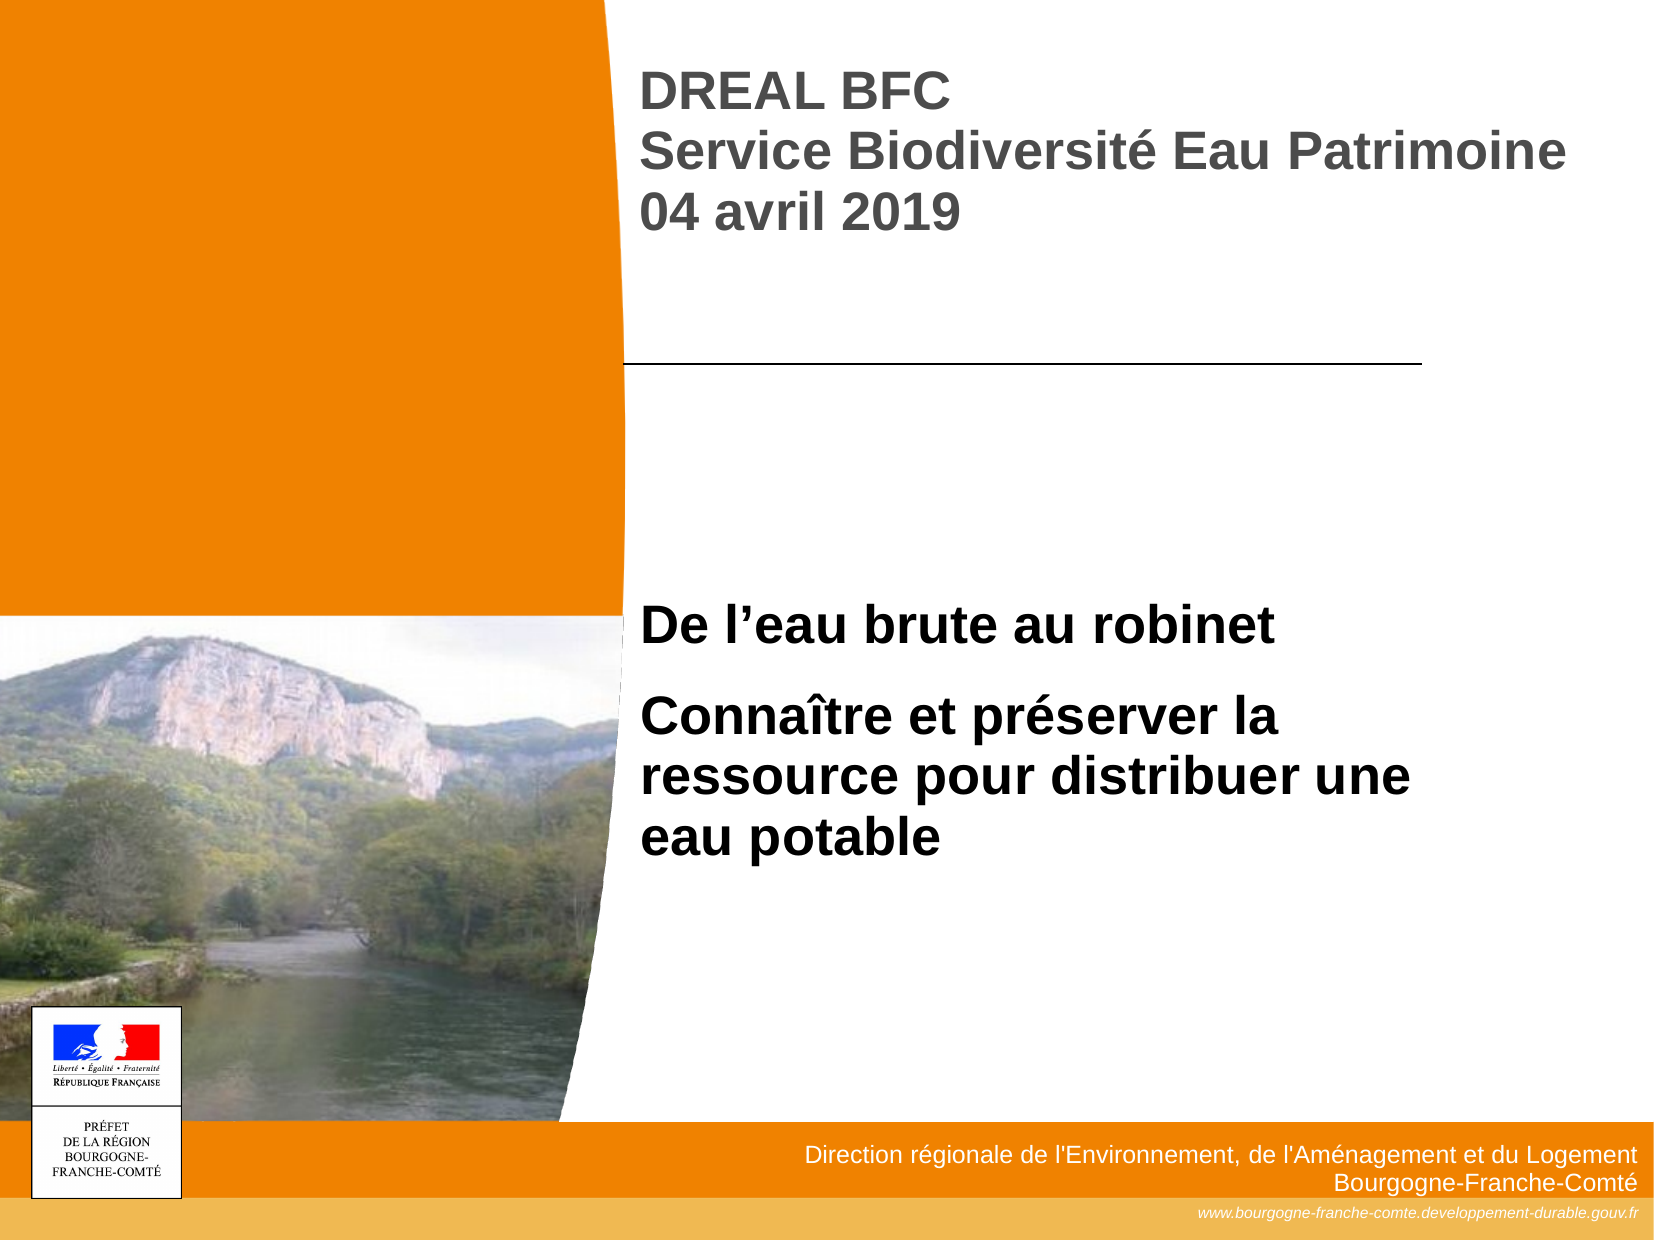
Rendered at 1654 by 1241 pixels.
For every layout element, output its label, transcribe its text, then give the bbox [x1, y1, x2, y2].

title DREAL BFC Service Biodiversité Eau Patrimoine 04 avril 2019 [639, 38, 1584, 264]
subtitle De l’eau brute au robinet Connaître et préserver la ressource pour distribuer une eau potable [640, 535, 1428, 927]
picture [0, 0, 1654, 1240]
